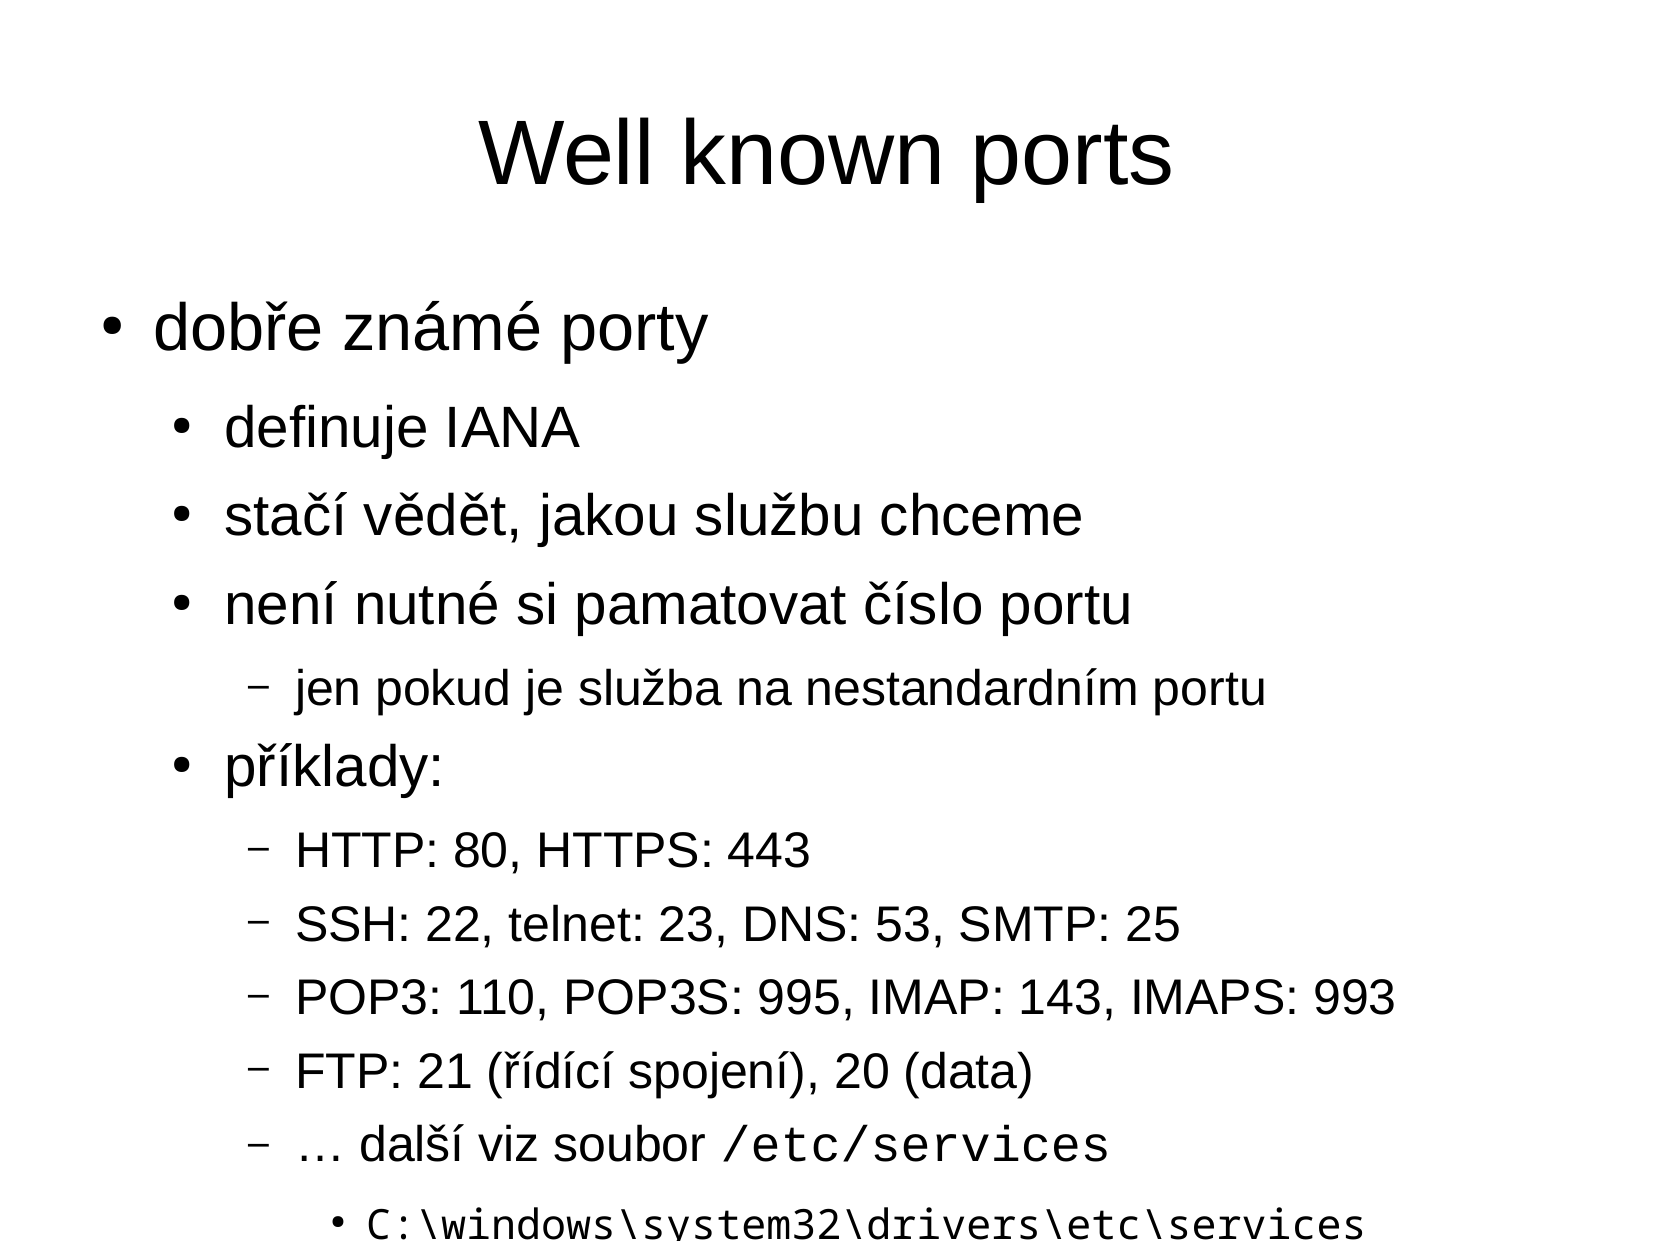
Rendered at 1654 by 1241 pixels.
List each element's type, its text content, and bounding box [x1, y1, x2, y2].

title Well known ports [82, 49, 1571, 257]
list dobře známé porty definuje IANA stačí vědět, jakou službu chceme není nutné si pamatovat číslo portu jen pokud je služba na nestandardním portu příklady: HTTP: 80, HTTPS: 443 SSH: 22, telnet: 23, DNS: 53, SMTP: 25 POP3: 110, POP3S: 995, IMAP: 143, IMAPS: 993 FTP: 21 (řídící spojení), 20 (data) … další viz soubor /etc/services C:\windows\system32\drivers\etc\services [82, 290, 1571, 1241]
